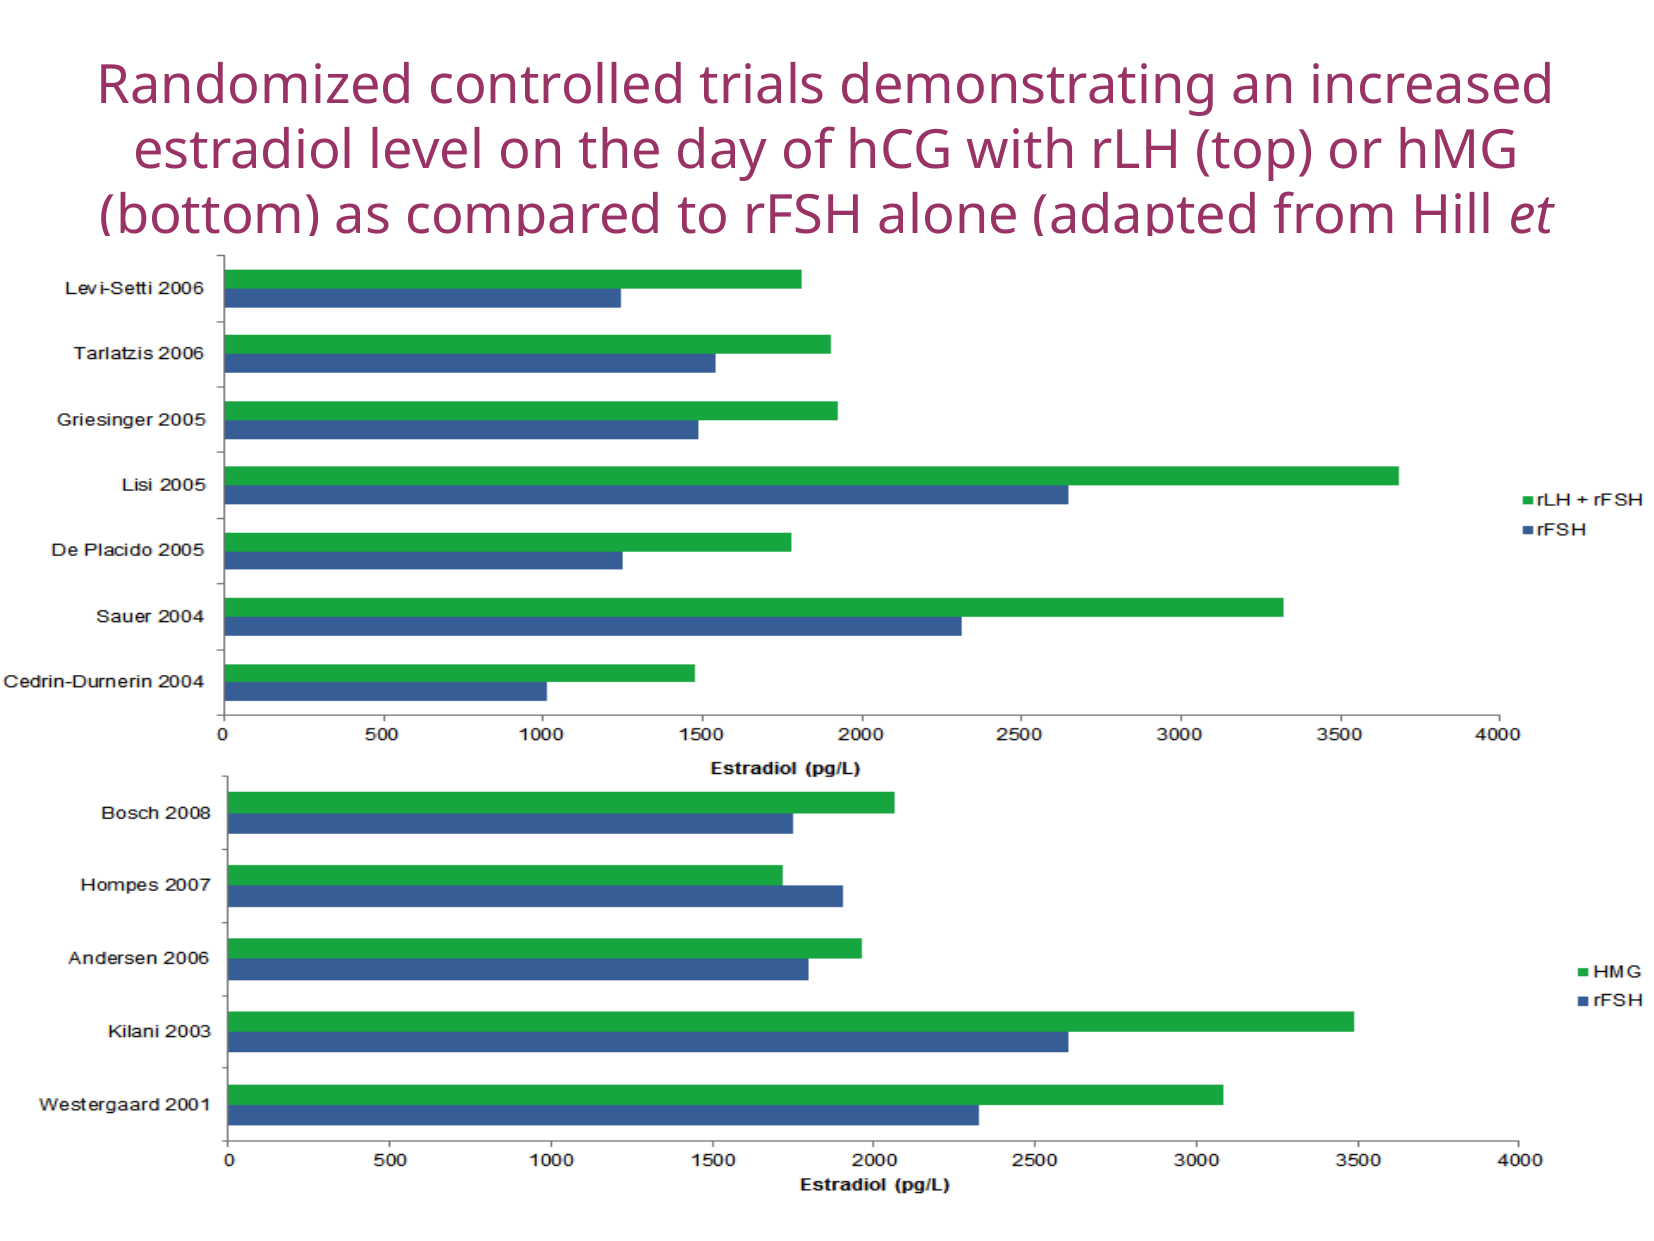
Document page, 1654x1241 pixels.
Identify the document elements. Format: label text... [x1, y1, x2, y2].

picture [0, 236, 1654, 1211]
title Randomized controlled trials demonstrating an increased estradiol level on the day of hCG with rLH (top) or hMG (bottom) as compared to rFSH alone (adapted from Hill et al., 2012). [82, 49, 1571, 236]
